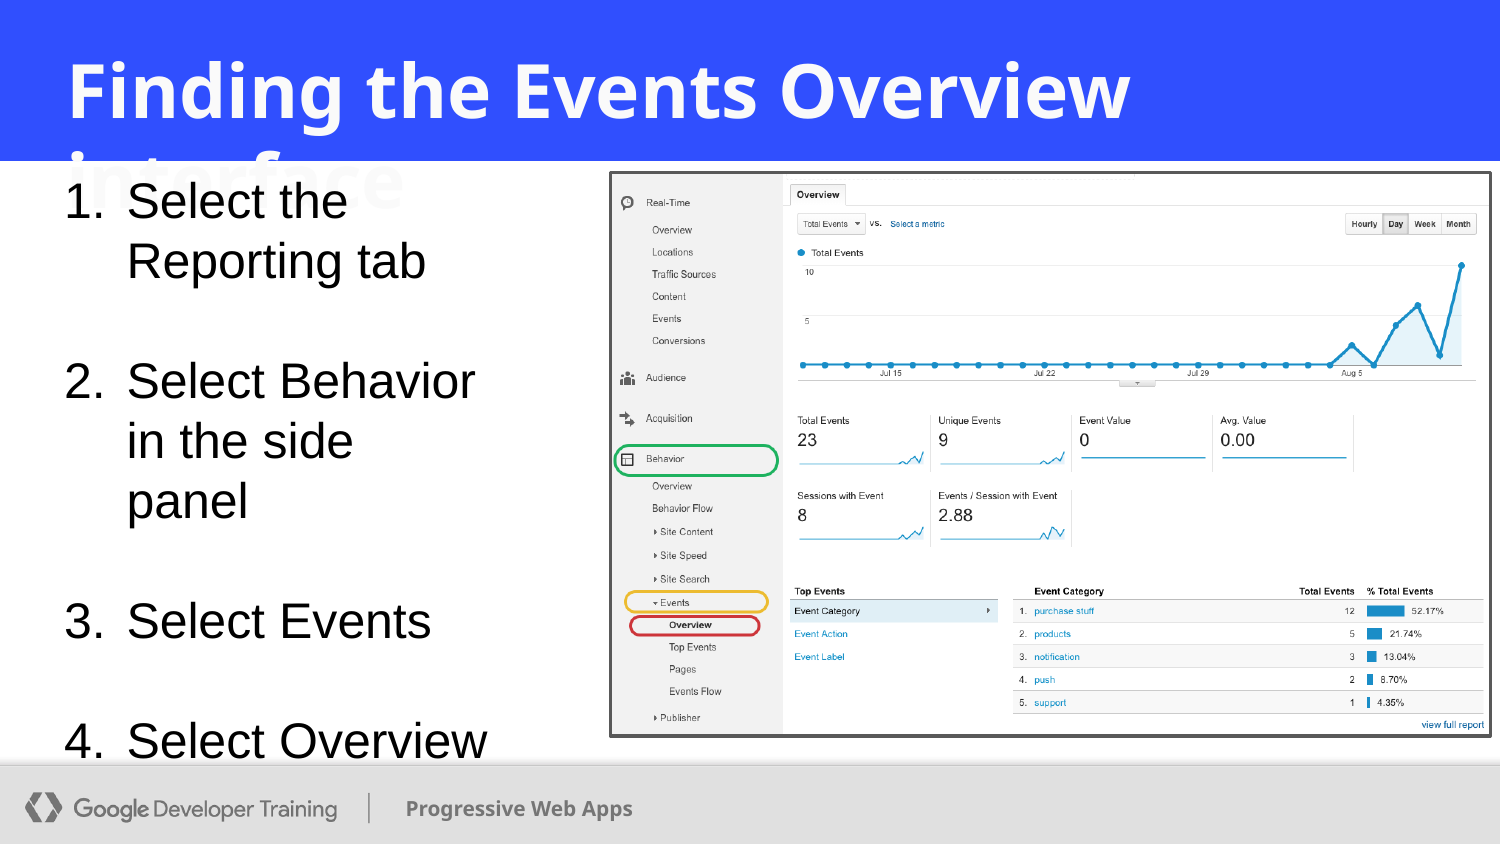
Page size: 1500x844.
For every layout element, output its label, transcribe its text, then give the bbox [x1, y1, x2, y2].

text_box Select the Reporting tab Select Behavior in the side panel Select Events Select Overview [36, 153, 504, 720]
picture [0, 161, 1500, 844]
title Finding the Events Overview interface [51, 28, 1449, 122]
